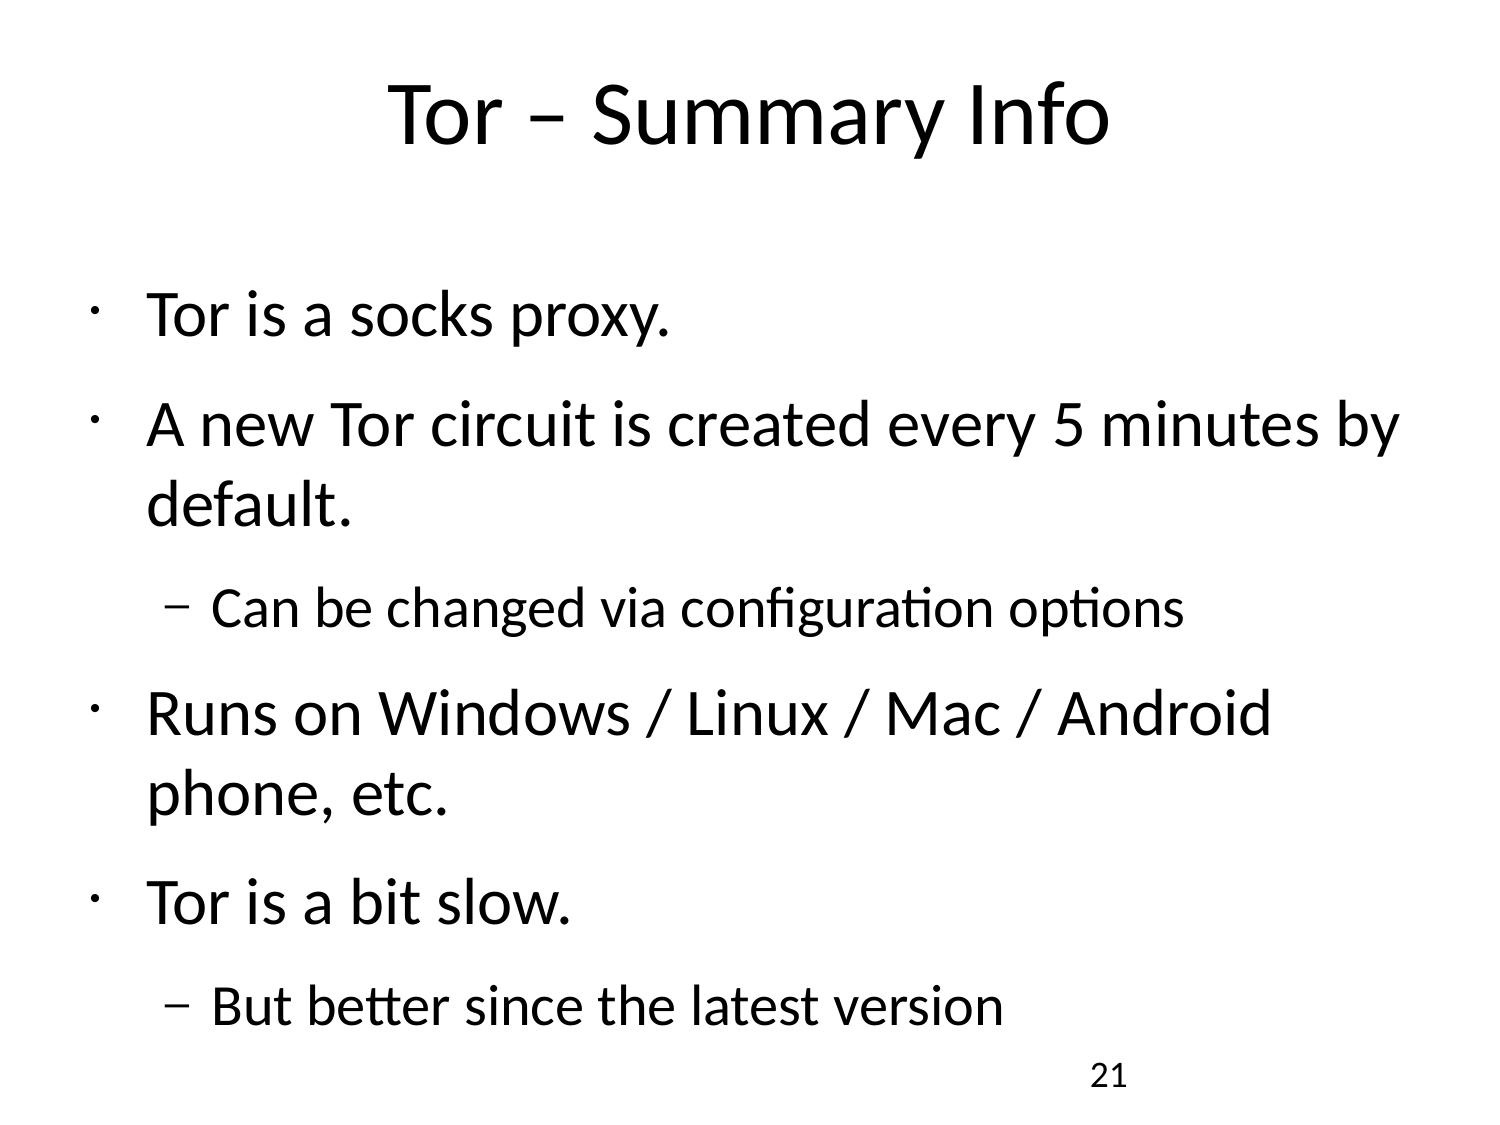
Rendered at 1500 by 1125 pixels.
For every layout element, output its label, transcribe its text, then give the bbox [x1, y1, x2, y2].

list Tor is a socks proxy. A new Tor circuit is created every 5 minutes by default. Can be changed via configuration options Runs on Windows / Linux / Mac / Android phone, etc. Tor is a bit slow. But better since the latest version [75, 262, 1425, 1005]
title Tor – Summary Info [75, 45, 1425, 233]
slide_number <number> [1074, 1042, 1425, 1103]
